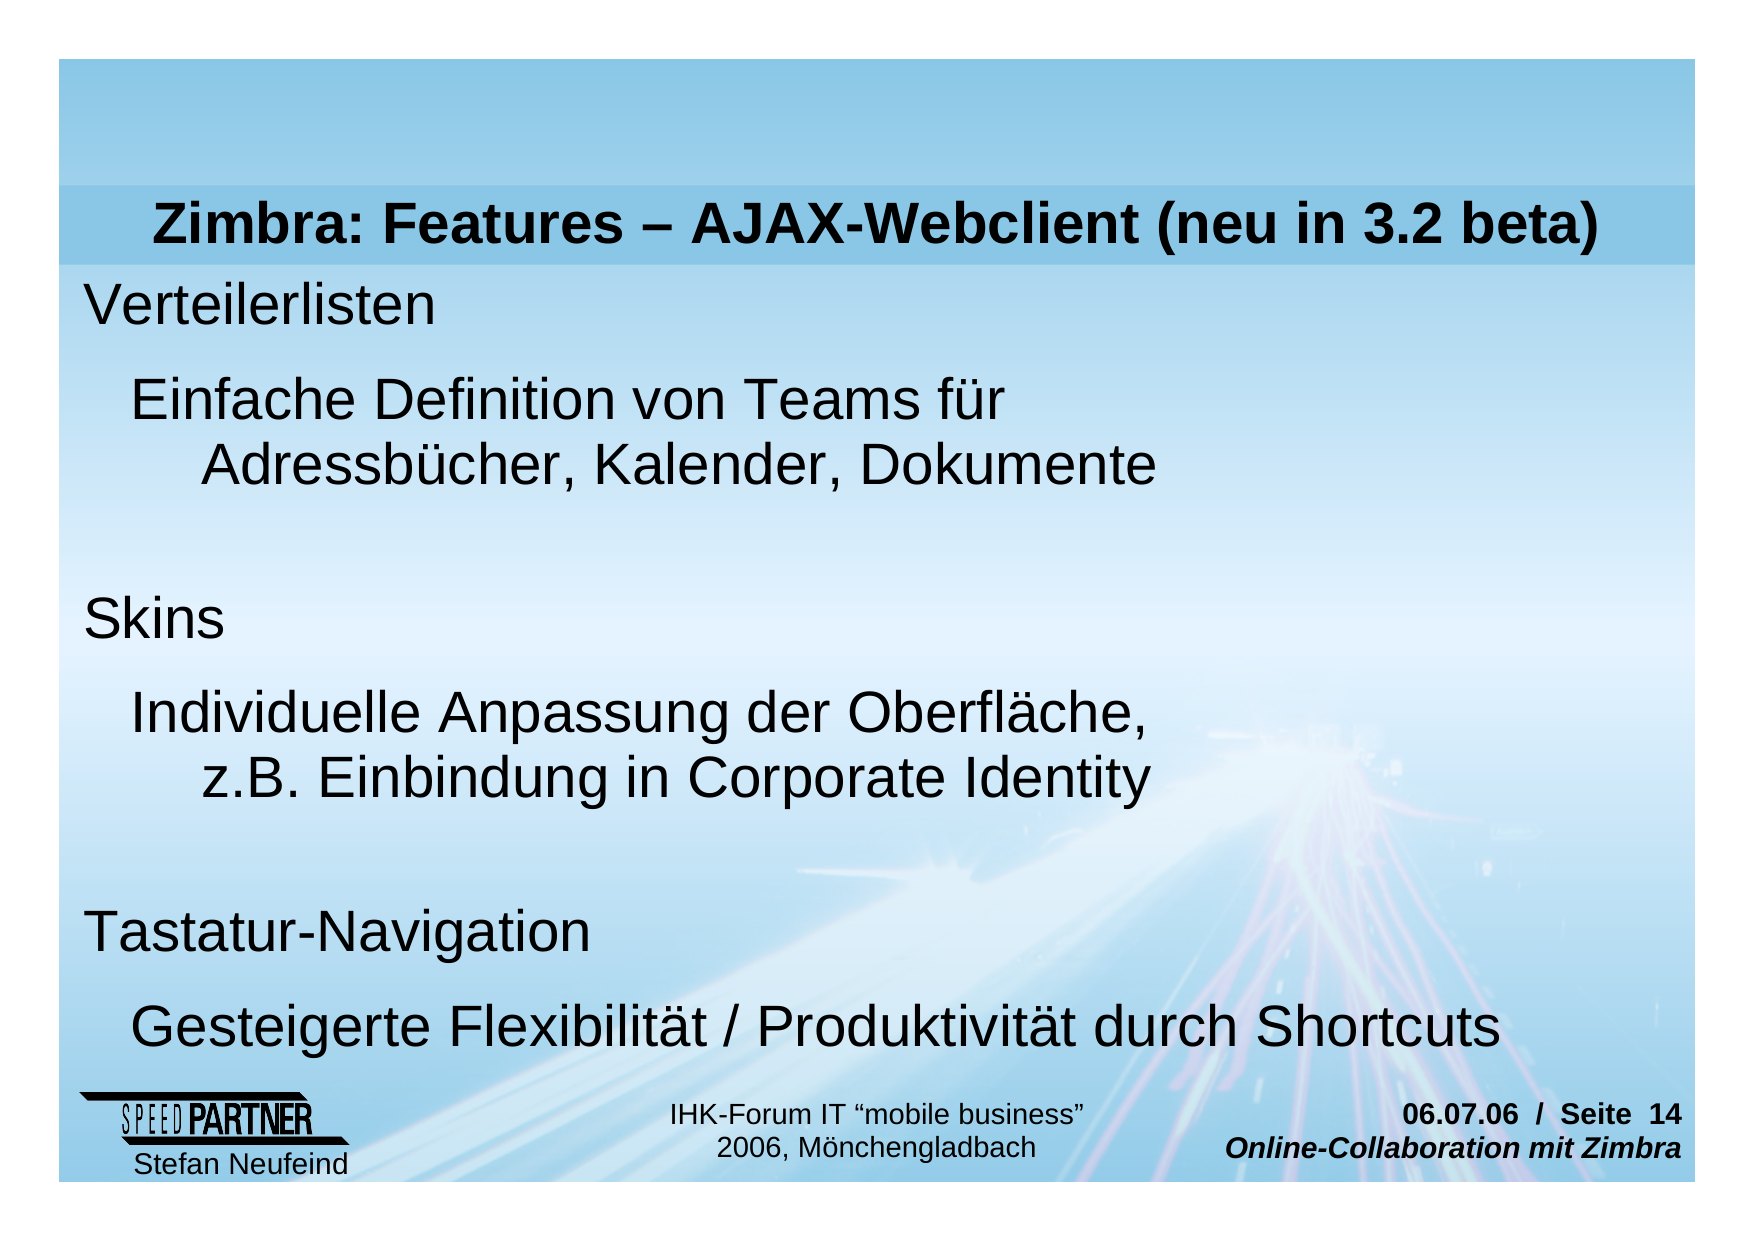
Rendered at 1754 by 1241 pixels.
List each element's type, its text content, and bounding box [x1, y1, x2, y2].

title Zimbra: Features – AJAX-Webclient (neu in 3.2 beta) [59, 190, 1695, 257]
picture [59, 59, 1695, 185]
list Verteilerlisten Einfache Definition von Teams für Adressbücher, Kalender, Dokumente Skins Individuelle Anpassung der Oberfläche, z.B. Einbindung in Corporate Identity Tastatur-Navigation Gesteigerte Flexibilität / Produktivität durch Shortcuts [71, 272, 1695, 1056]
picture [59, 265, 1695, 1182]
